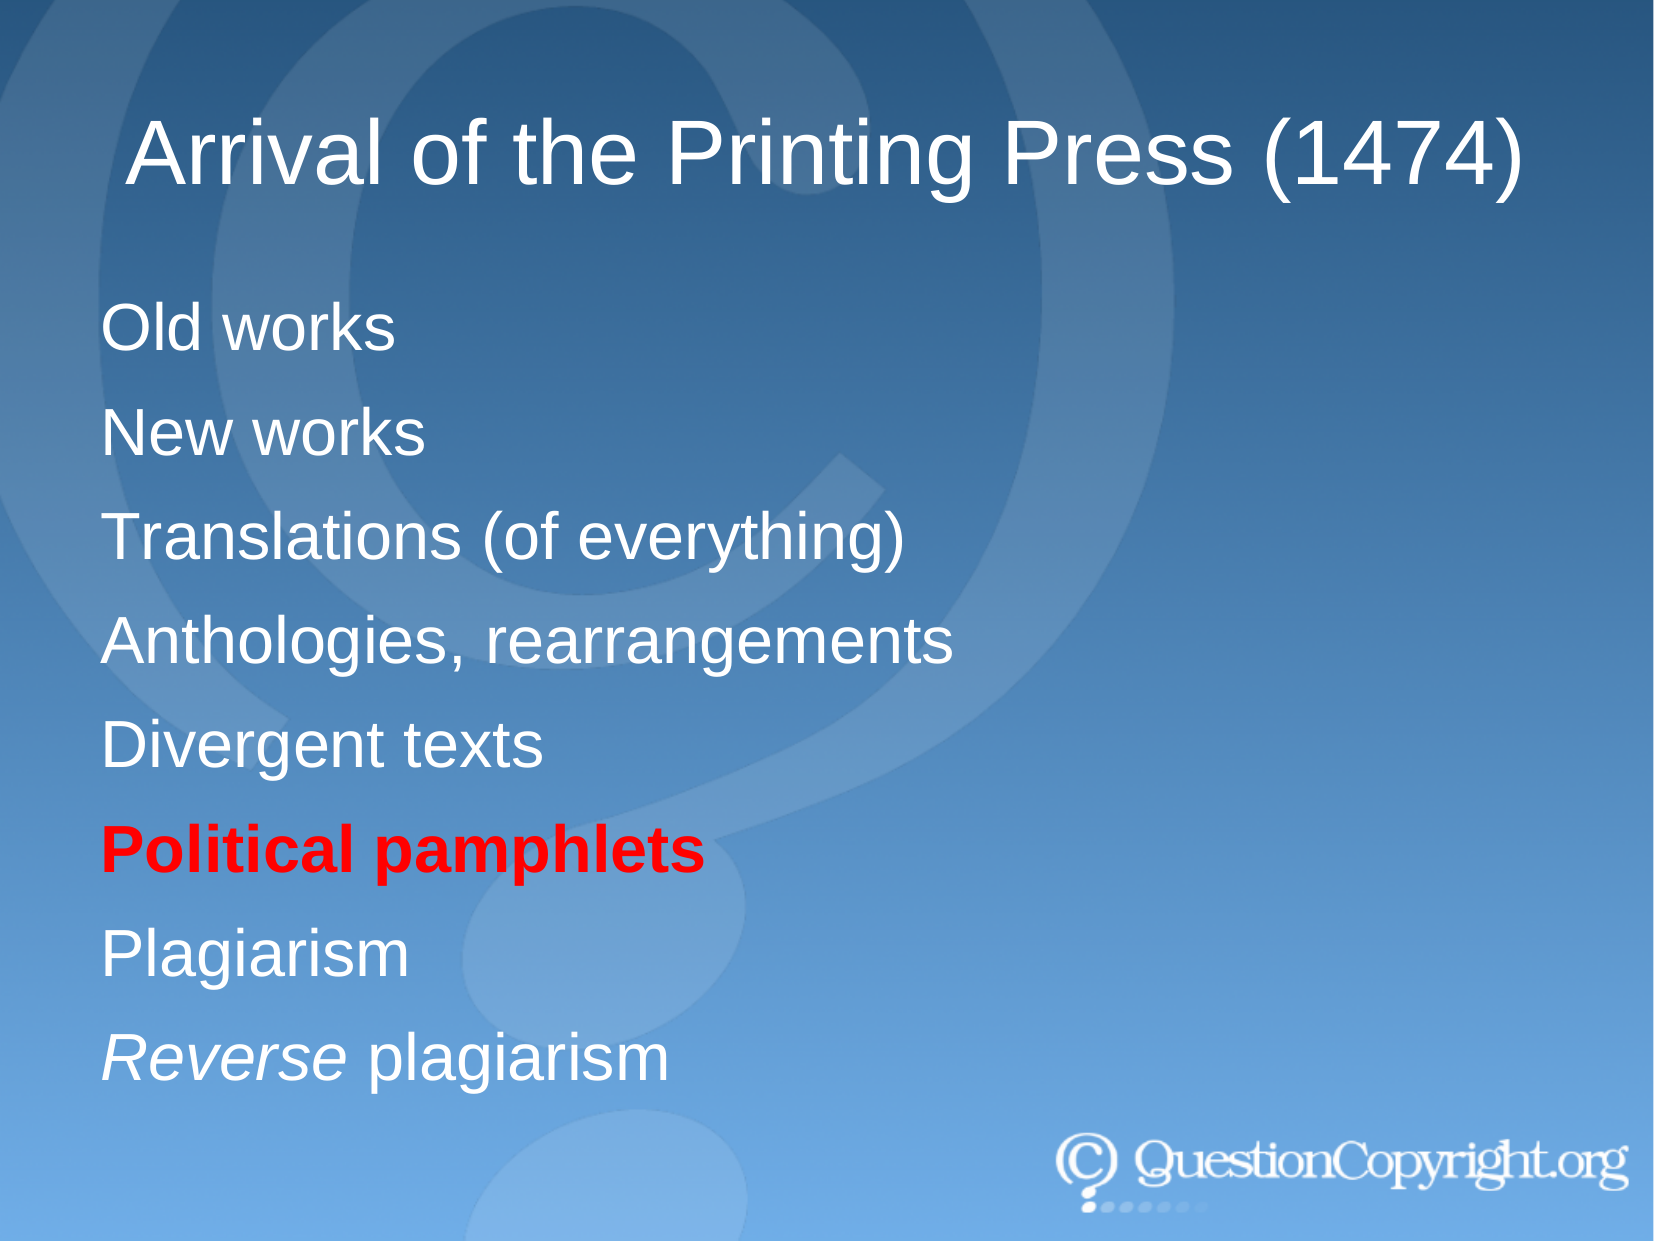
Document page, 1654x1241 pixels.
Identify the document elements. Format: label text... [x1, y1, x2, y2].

title Arrival of the Printing Press (1474) [82, 56, 1571, 250]
list Old works New works Translations (of everything) Anthologies, rearrangements Divergent texts Political pamphlets Plagiarism Reverse plagiarism [82, 290, 1571, 1166]
text_box [159, 863, 812, 950]
picture [0, 0, 1654, 1241]
